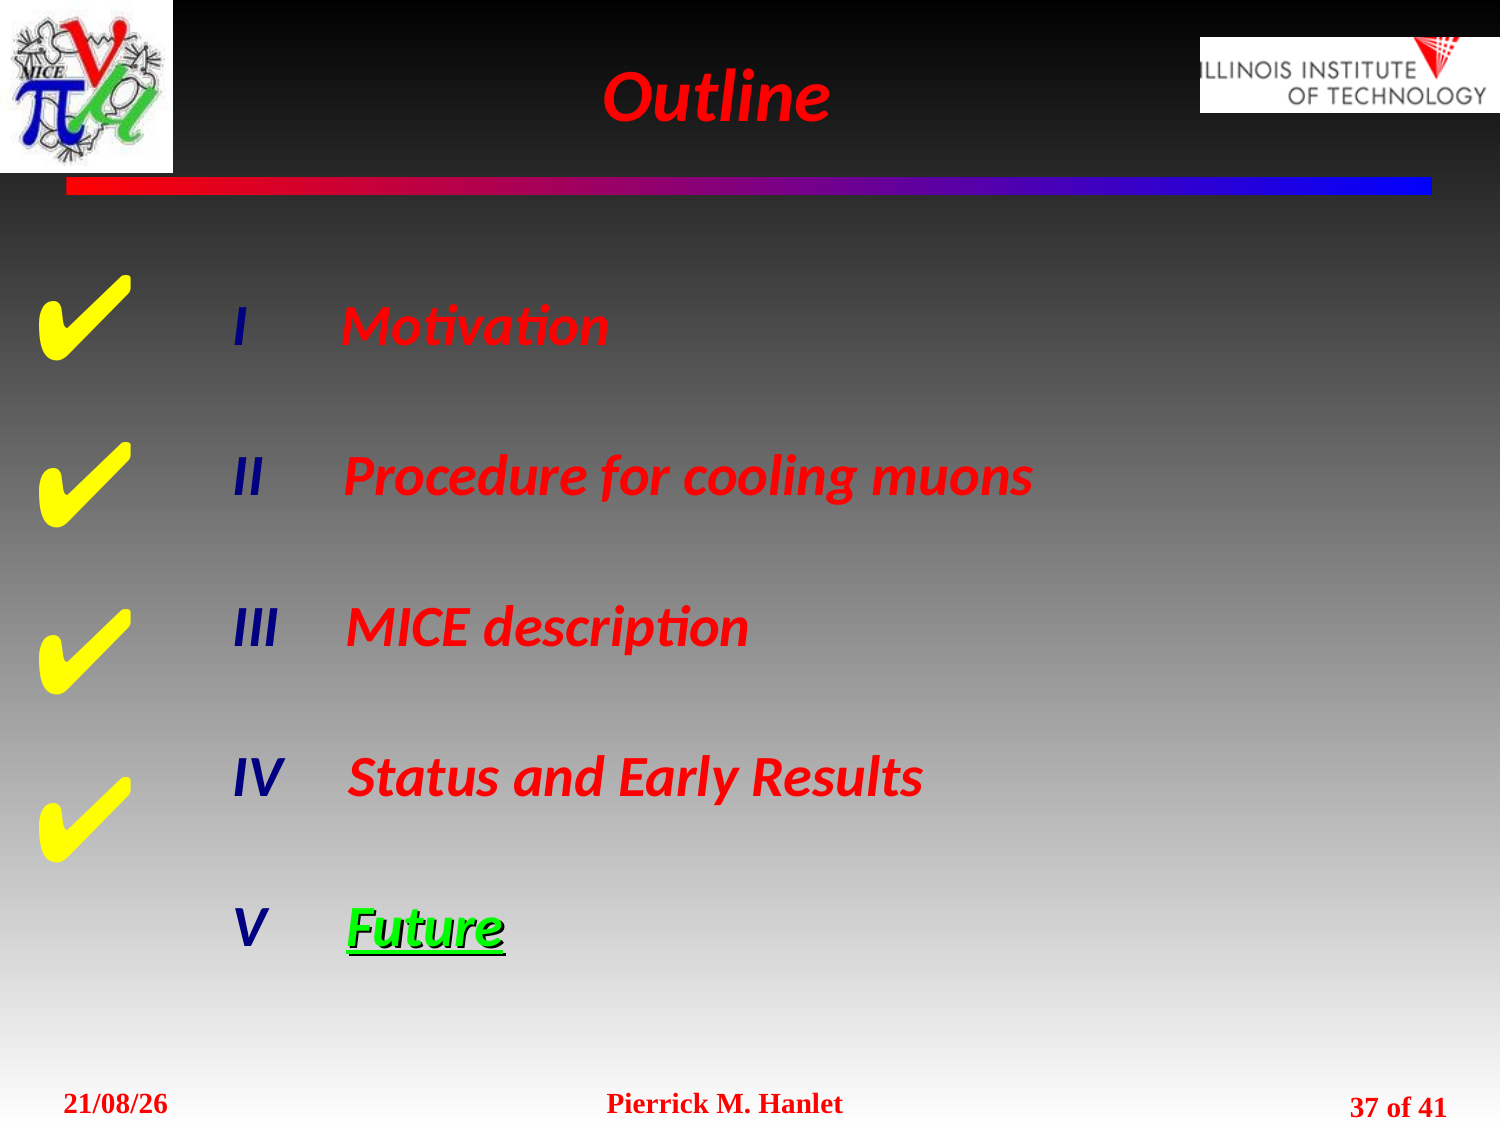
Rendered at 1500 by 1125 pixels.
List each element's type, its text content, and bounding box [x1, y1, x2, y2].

list Motivation Procedure for cooling muons MICE description Status and Early Results Future [187, 209, 1442, 1044]
text_box [22, 224, 151, 1077]
picture [1200, 37, 1500, 113]
title Outline [234, 8, 1200, 181]
picture [0, 0, 173, 173]
